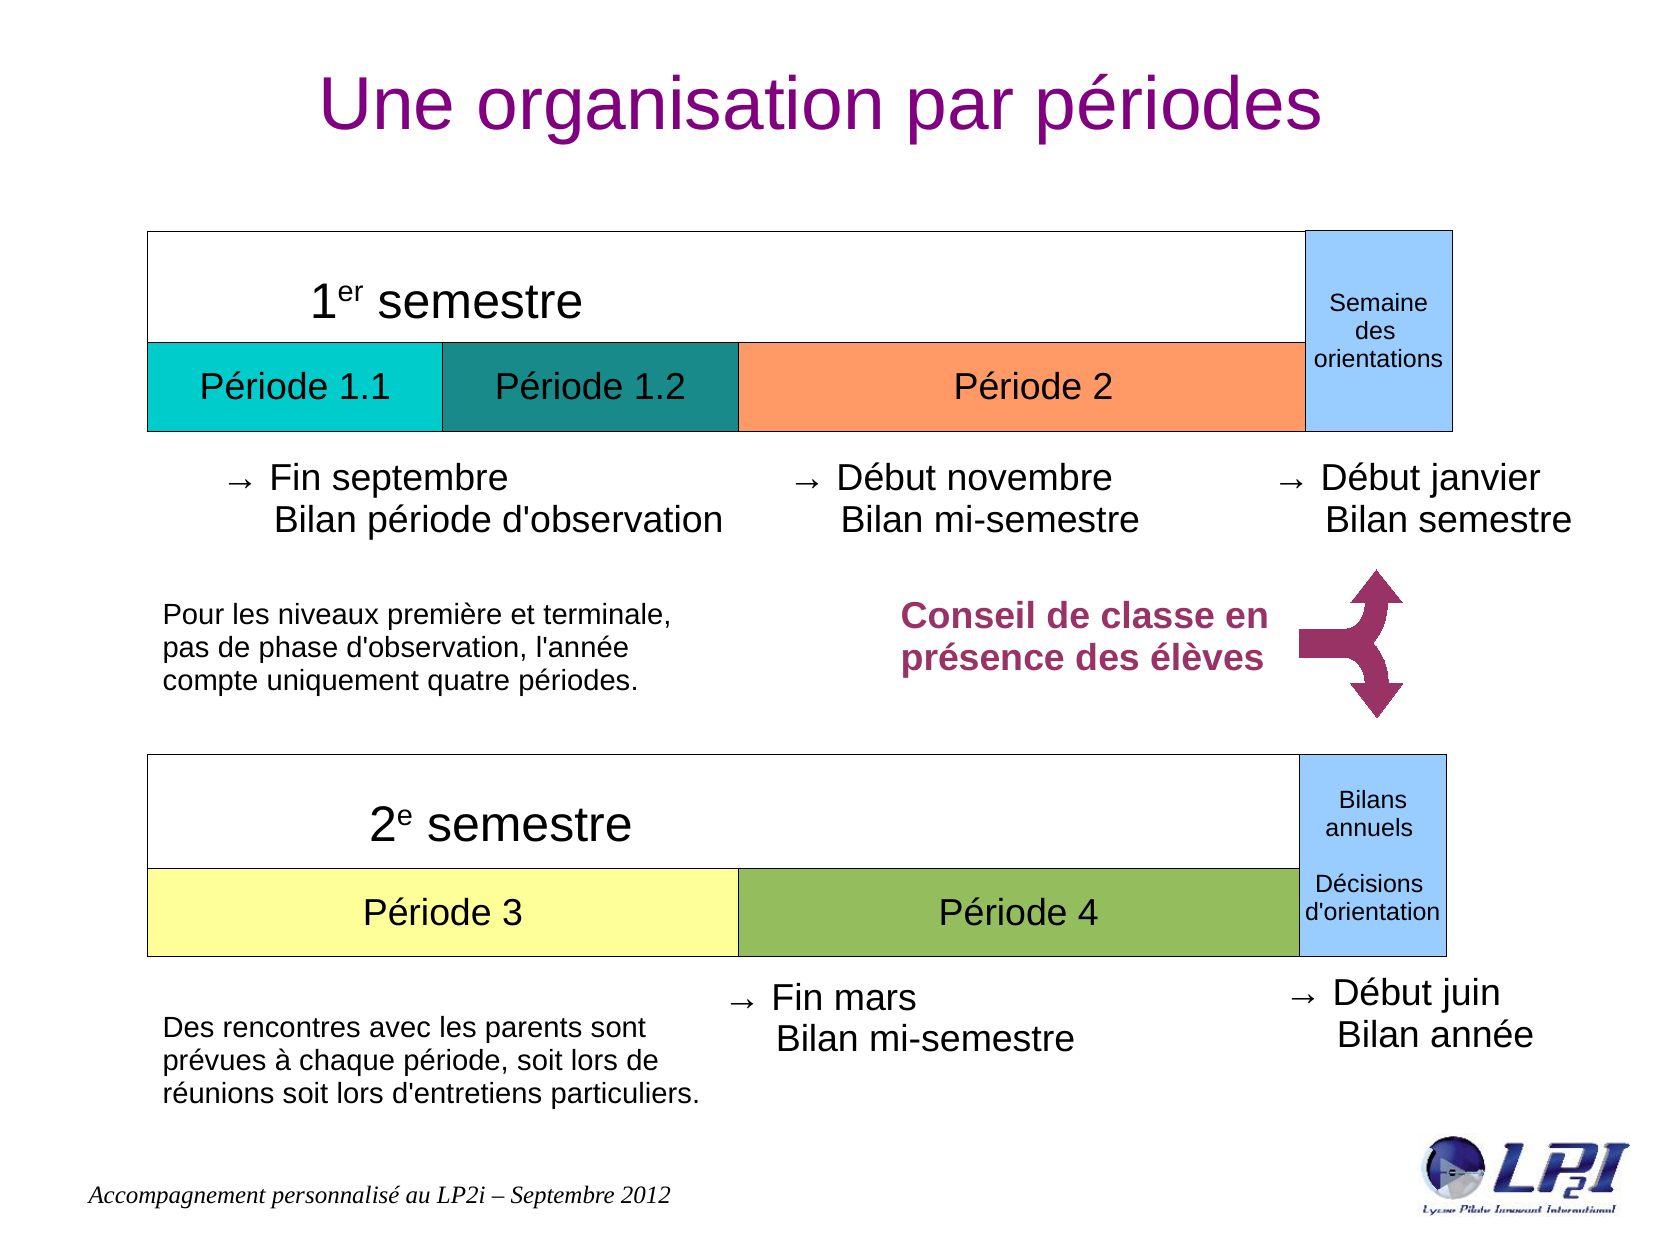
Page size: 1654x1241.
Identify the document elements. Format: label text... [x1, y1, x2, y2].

text_box Période 4 [738, 868, 1299, 957]
text_box Période 3 [147, 868, 738, 957]
text_box → Début janvier Bilan semestre [1257, 448, 1625, 548]
text_box Des rencontres avec les parents sont prévues à chaque période, soit lors de réunions soit lors d'entretiens particuliers. [147, 1003, 768, 1118]
title Une organisation par périodes [76, 29, 1565, 178]
text_box → Fin mars Bilan mi-semestre [708, 968, 1093, 1068]
text_box Période 1.1 [147, 342, 442, 432]
text_box Semaine des orientations [1305, 230, 1453, 432]
text_box 1er semestre [147, 231, 1305, 342]
text_box Période 2 [739, 342, 1305, 432]
text_box 2e semestre [147, 754, 1299, 868]
text_box Période 1.2 [442, 342, 739, 432]
text_box Pour les niveaux première et terminale, pas de phase d'observation, l'année compte uniquement quatre périodes. [147, 590, 709, 704]
text_box [1299, 569, 1403, 718]
text_box → Début juin Bilan année [1269, 964, 1595, 1064]
picture [1417, 1133, 1630, 1217]
text_box → Fin septembre Bilan période d'observation [206, 448, 768, 548]
text_box Conseil de classe en présence des élèves [885, 586, 1300, 689]
text_box Bilans annuels Décisions d'orientation [1299, 754, 1447, 957]
text_box → Début novembre Bilan mi-semestre [773, 448, 1158, 548]
